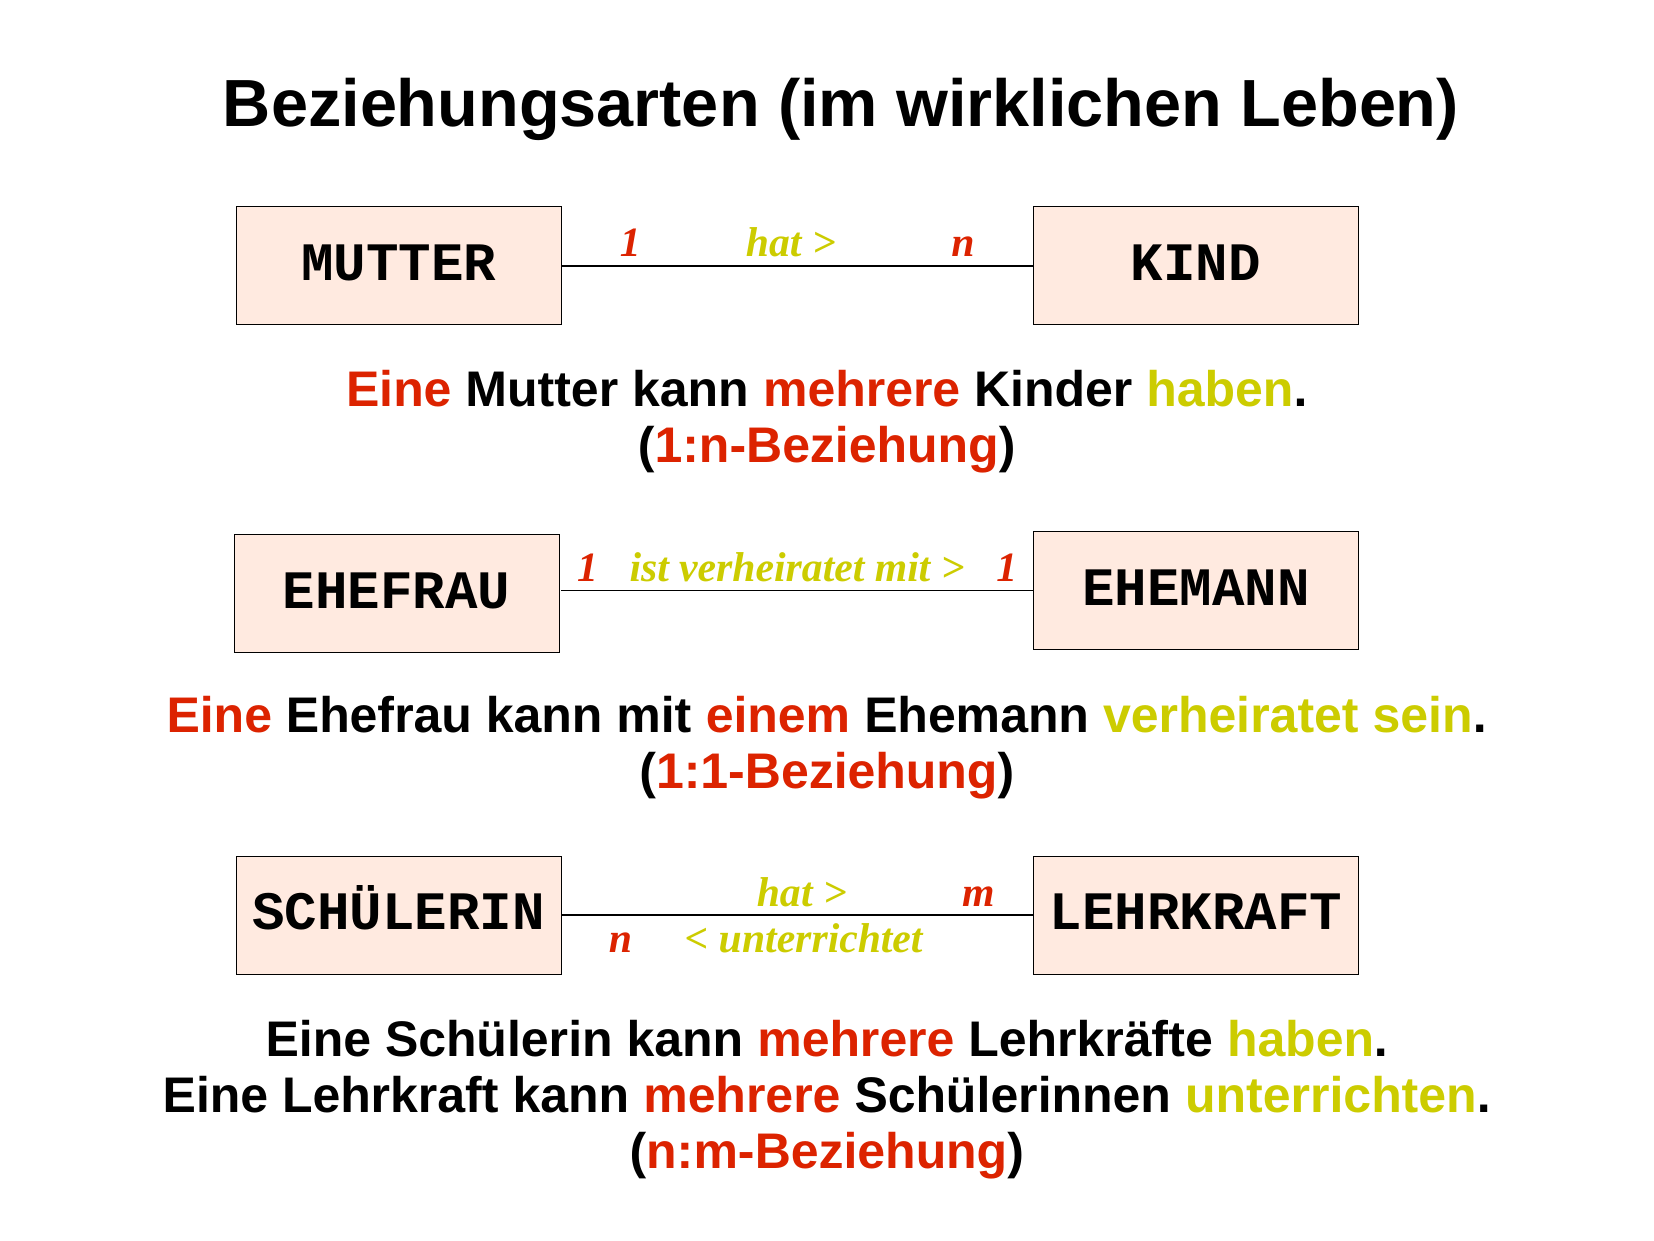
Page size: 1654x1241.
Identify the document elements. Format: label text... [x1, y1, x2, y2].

text_box EHEFRAU [234, 534, 560, 653]
text_box KIND [1033, 206, 1359, 325]
text_box EHEMANN [1033, 531, 1359, 650]
text_box Beziehungsarten (im wirklichen Leben) [59, 59, 1625, 149]
text_box LEHRKRAFT [1033, 856, 1359, 975]
text_box Eine Mutter kann mehrere Kinder haben. (1:n-Beziehung) [59, 354, 1595, 484]
text_box Eine Schülerin kann mehrere Lehrkräfte haben. Eine Lehrkraft kann mehrere Schülerinnen unterrichten. (n:m-Beziehung) [59, 1003, 1595, 1190]
text_box MUTTER [236, 206, 562, 325]
text_box Eine Ehefrau kann mit einem Ehemann verheiratet sein. (1:1-Beziehung) [59, 680, 1595, 810]
text_box SCHÜLERIN [236, 856, 562, 975]
